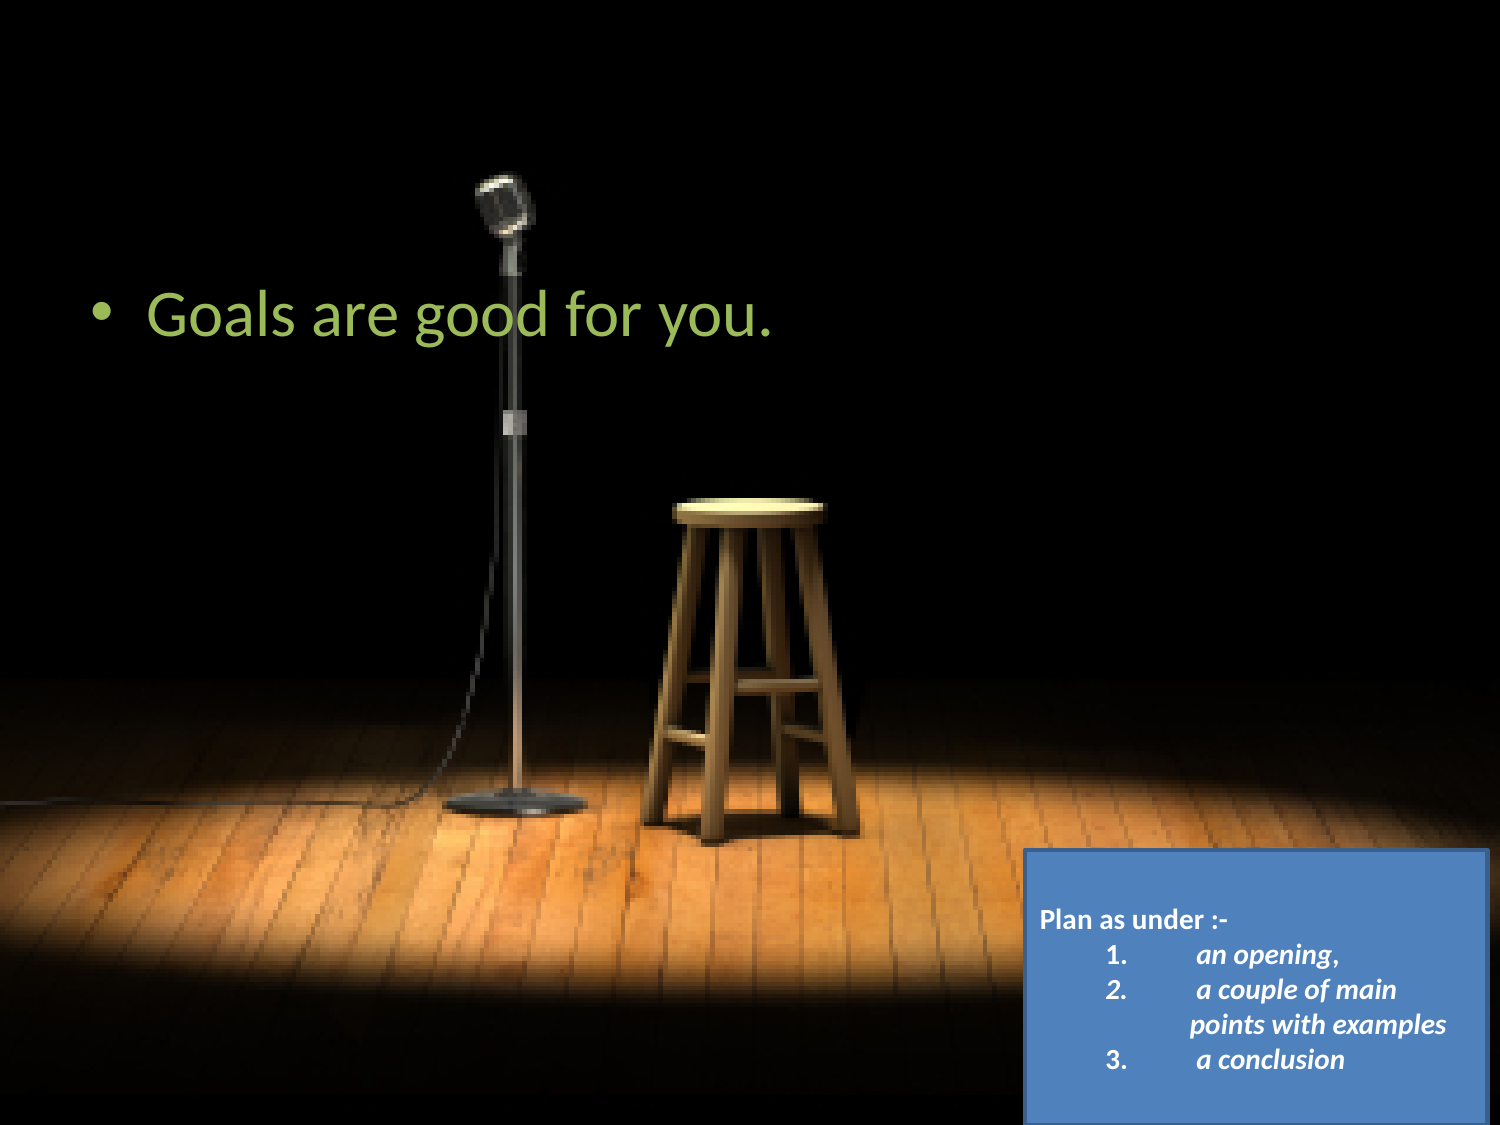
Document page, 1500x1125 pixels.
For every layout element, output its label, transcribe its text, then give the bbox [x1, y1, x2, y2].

picture [0, 0, 1500, 1125]
text_box Plan as under :- an opening, a couple of main points with examples a conclusion [1024, 849, 1488, 1125]
title 14 [75, 45, 1425, 233]
list Goals are good for you. [75, 262, 1425, 1005]
